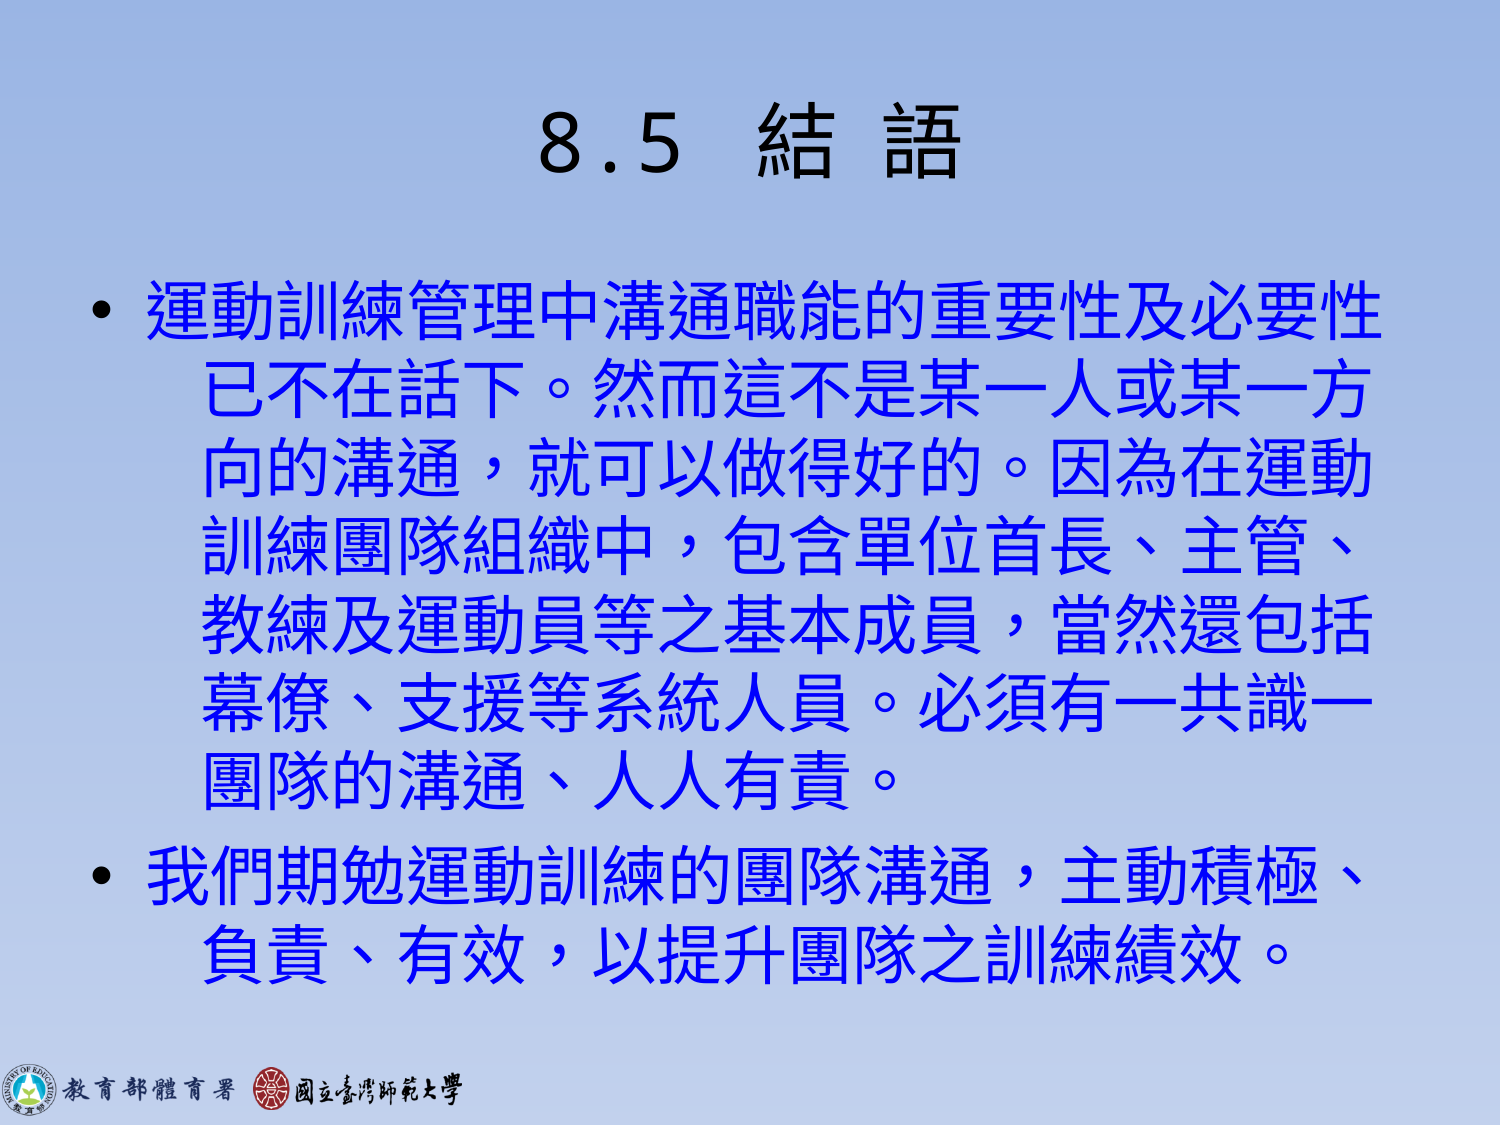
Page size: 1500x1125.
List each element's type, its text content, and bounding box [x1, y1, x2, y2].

list 運動訓練管理中溝通職能的重要性及必要性已不在話下。然而這不是某一人或某一方向的溝通，就可以做得好的。因為在運動訓練團隊組織中，包含單位首長、主管、教練及運動員等之基本成員，當然還包括幕僚、支援等系統人員。必須有一共識一團隊的溝通、人人有責。 我們期勉運動訓練的團隊溝通，主動積極、負責、有效，以提升團隊之訓練績效。 [75, 262, 1426, 1005]
title 8.5 結 語 [75, 45, 1426, 233]
